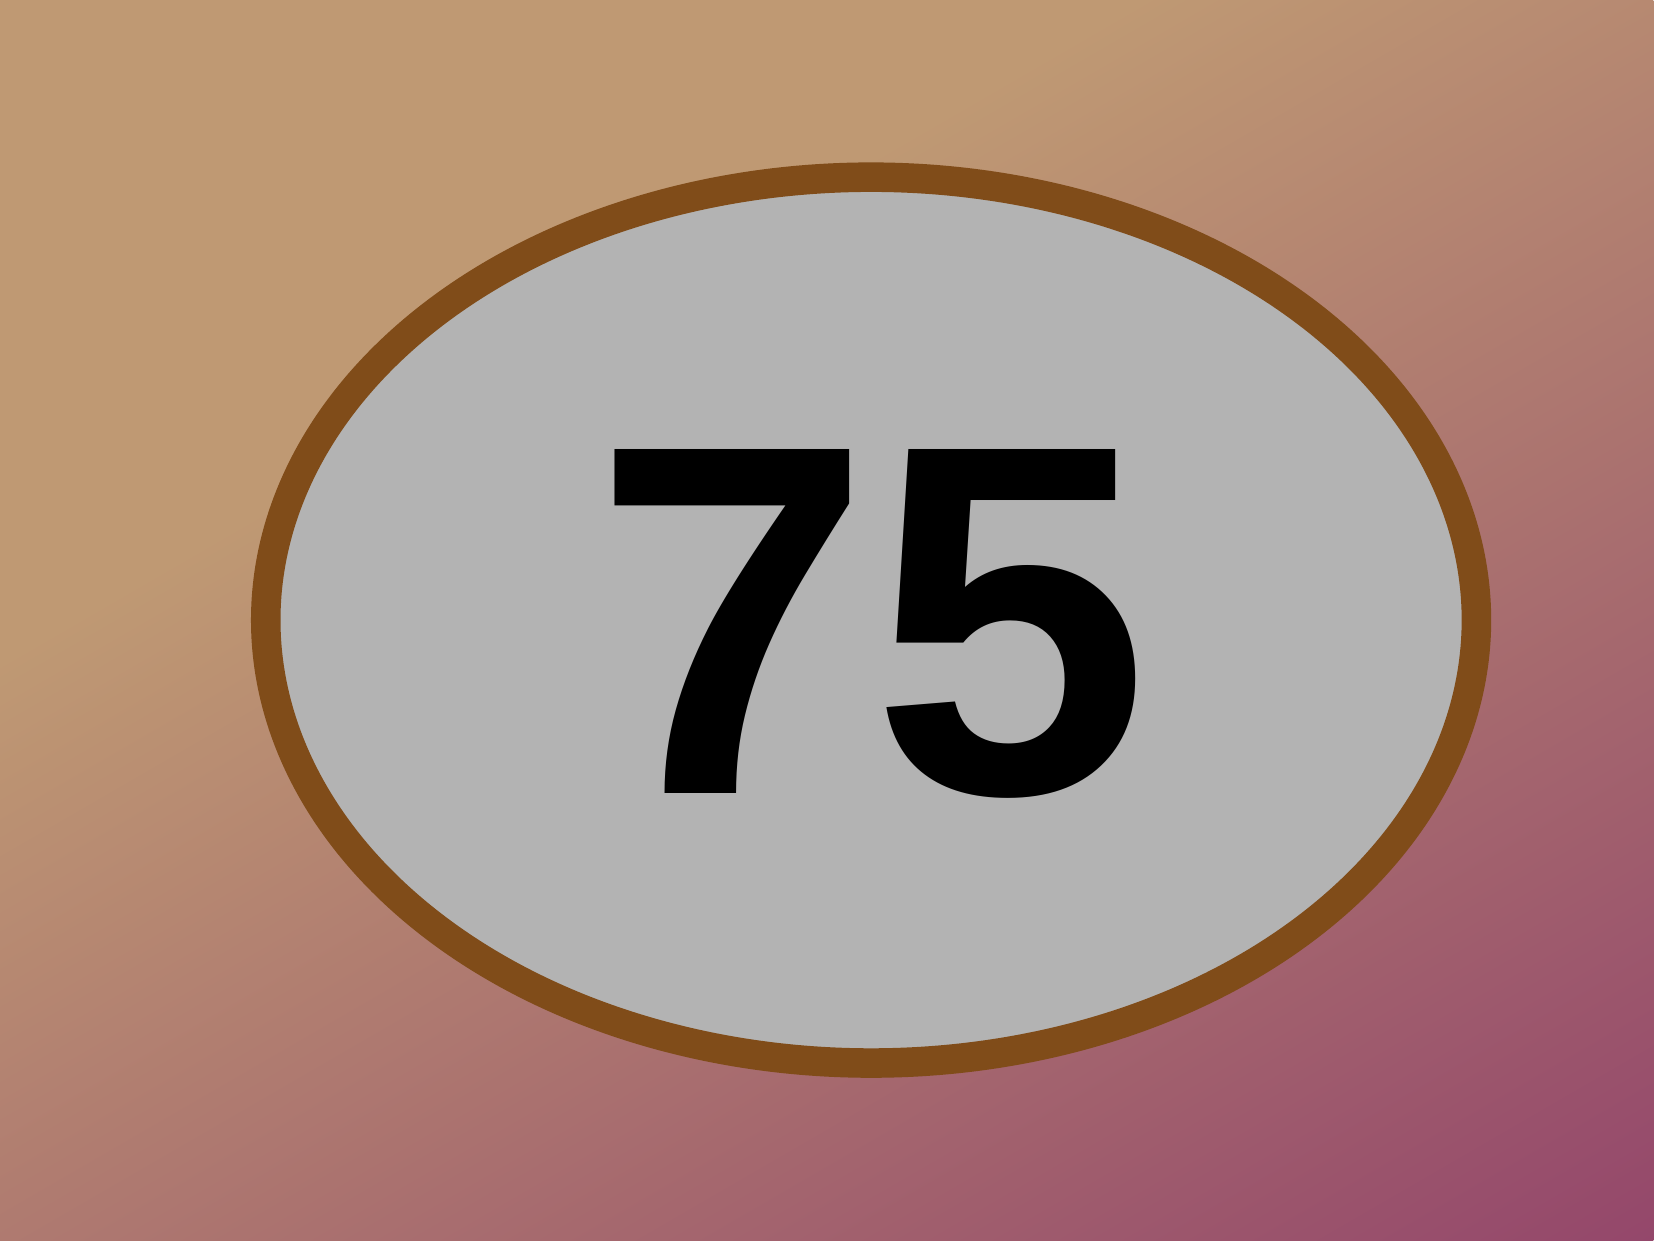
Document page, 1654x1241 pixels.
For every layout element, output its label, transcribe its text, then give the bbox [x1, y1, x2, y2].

text_box 75 [265, 177, 1477, 1064]
